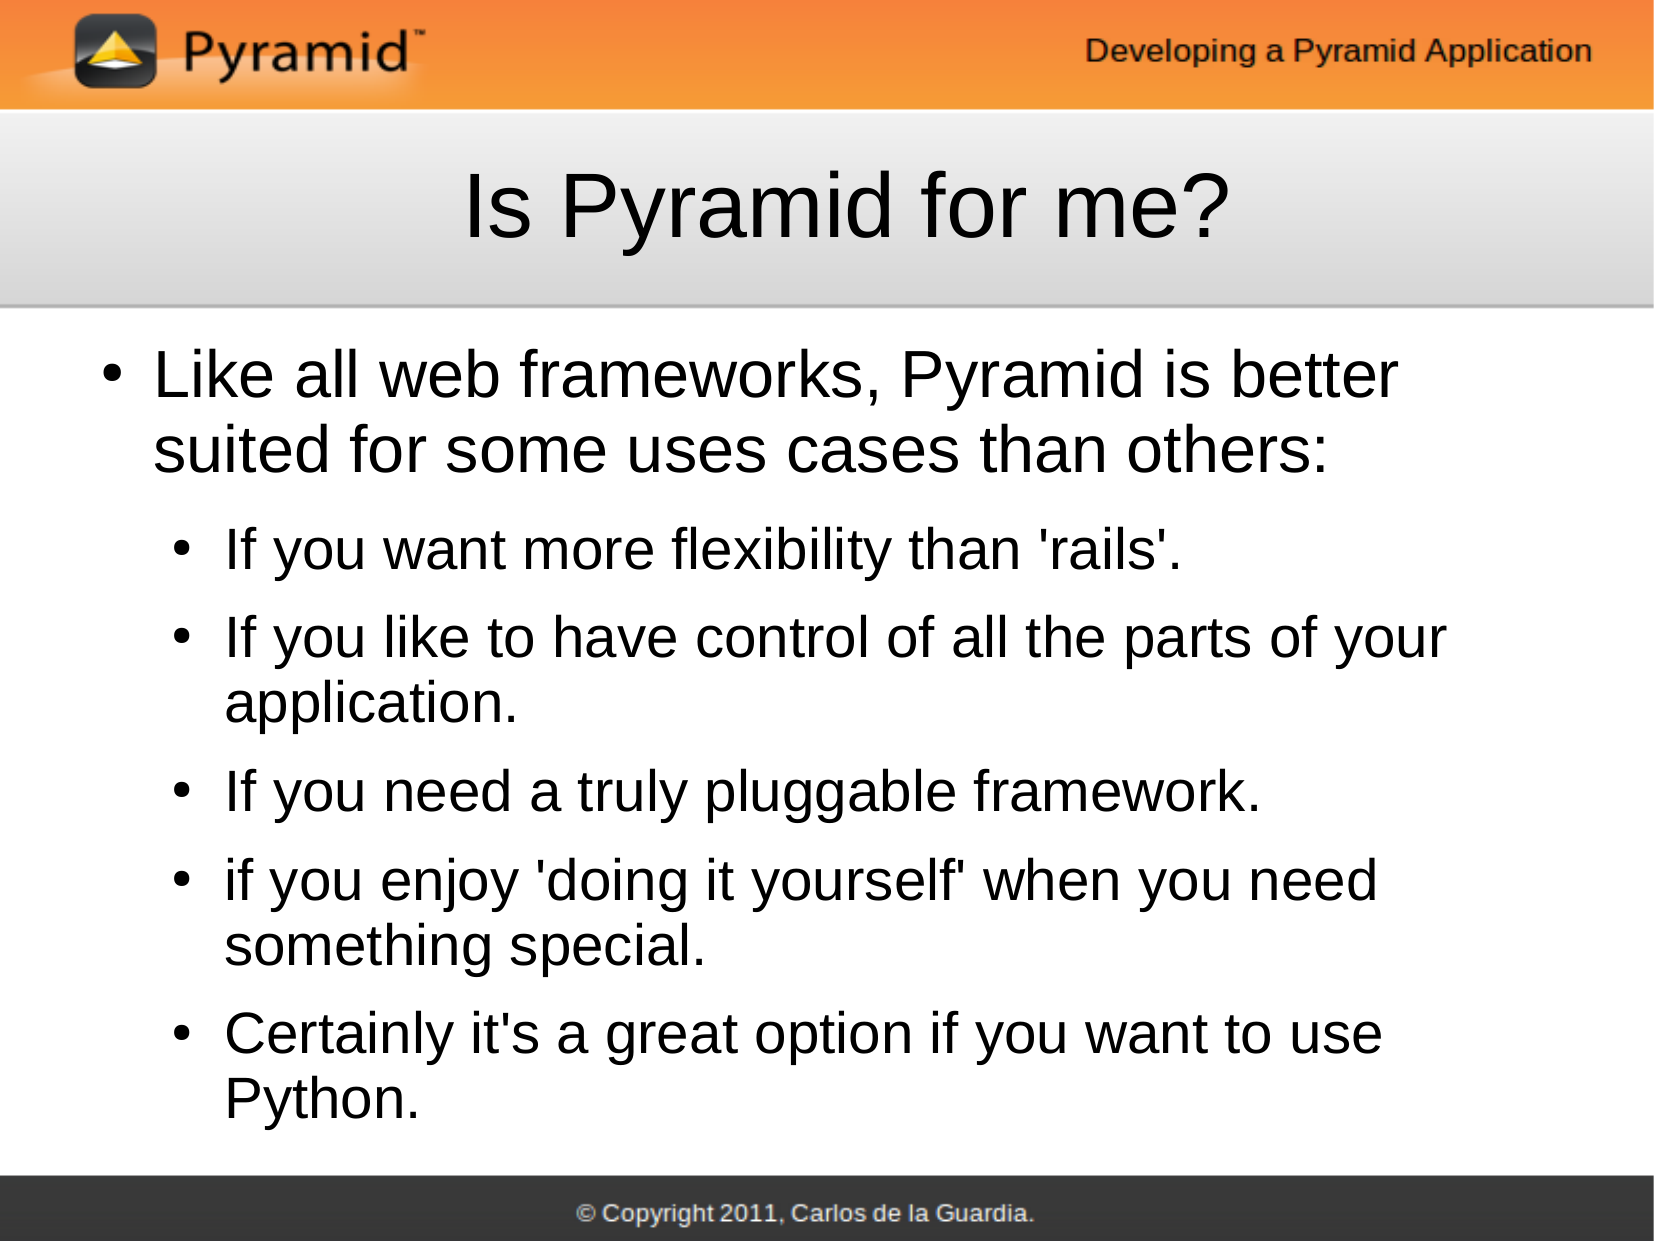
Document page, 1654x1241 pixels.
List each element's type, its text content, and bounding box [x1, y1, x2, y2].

title Is Pyramid for me? [82, 119, 1613, 293]
list Like all web frameworks, Pyramid is better suited for some uses cases than others: If you want more flexibility than 'rails'. If you like to have control of all the parts of your application. If you need a truly pluggable framework. if you enjoy 'doing it yourself' when you need something special. Certainly it's a great option if you want to use Python. [82, 337, 1571, 1157]
picture [0, 0, 1654, 1241]
